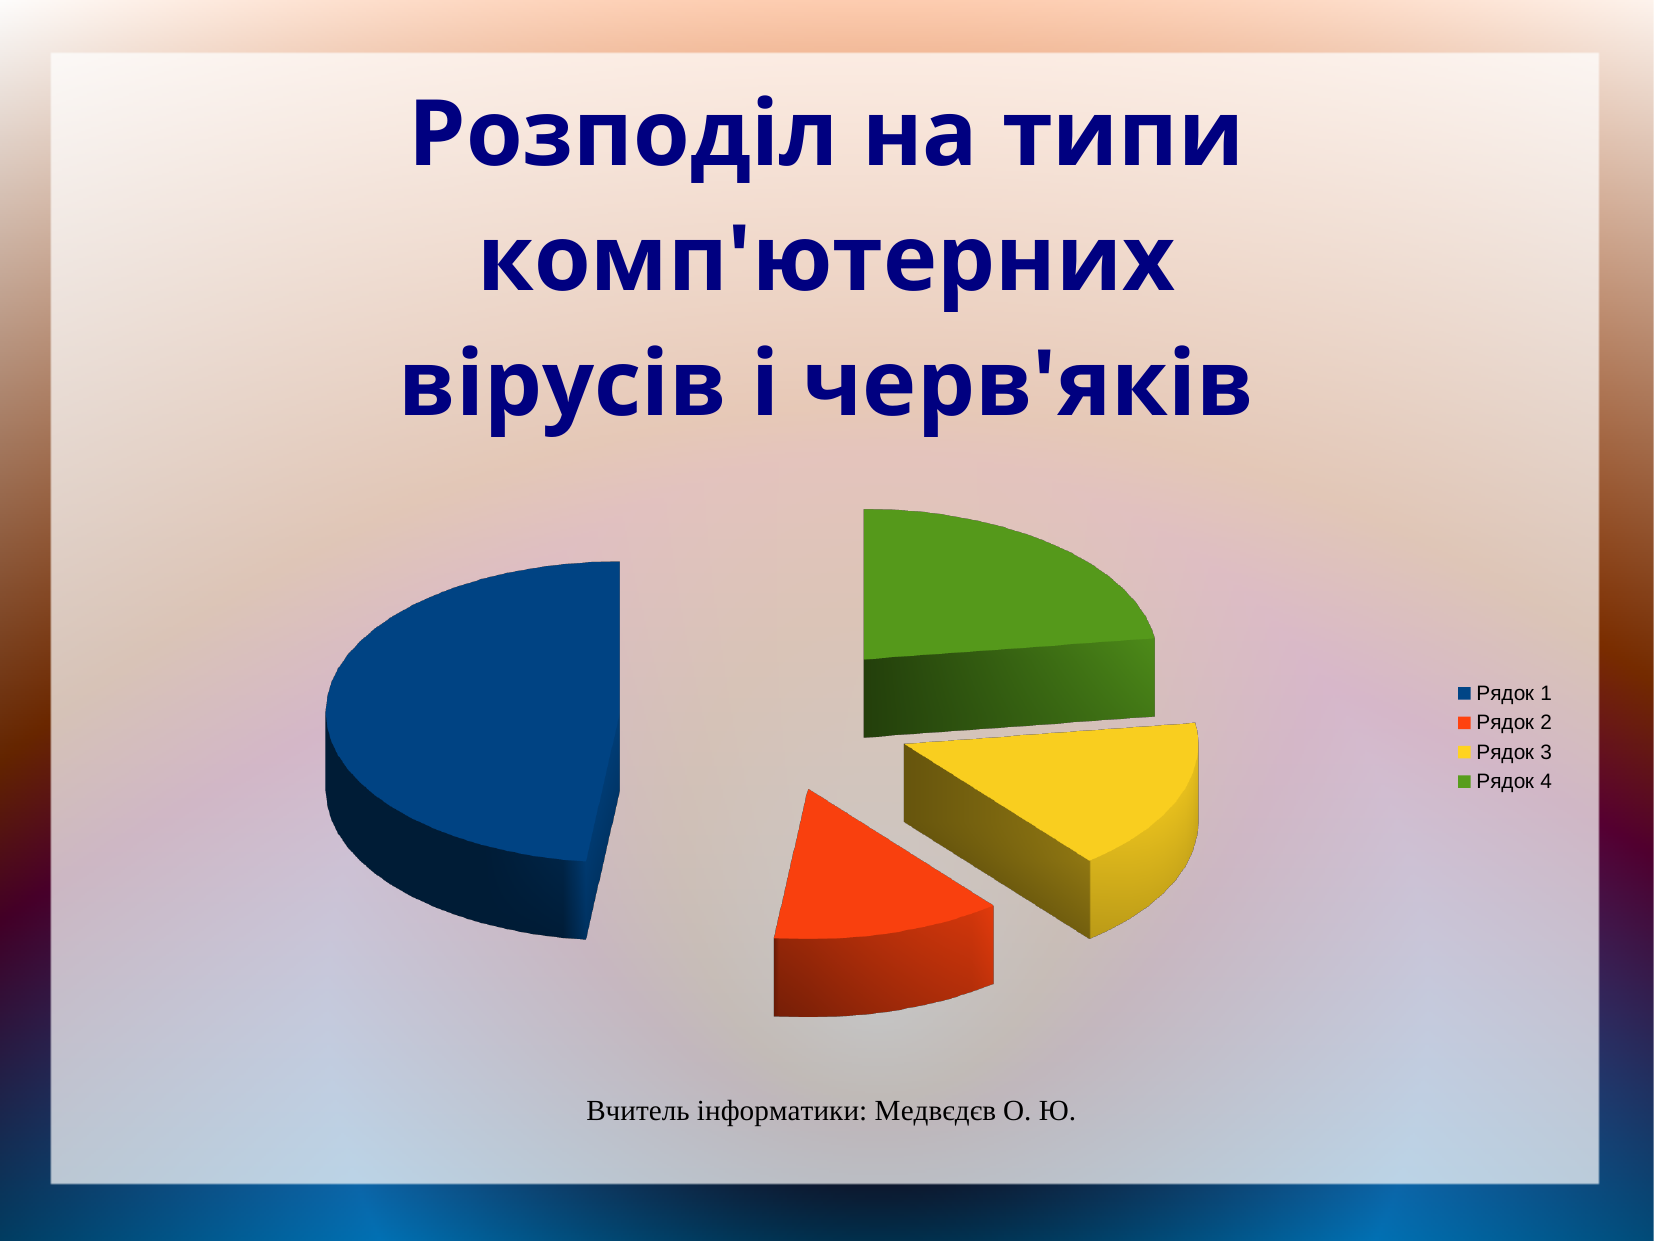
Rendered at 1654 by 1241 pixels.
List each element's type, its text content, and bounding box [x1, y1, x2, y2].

title Розподіл на типи комп'ютерних вірусів і черв'яків [82, 94, 1571, 377]
picture [0, 0, 1654, 1241]
chart [82, 377, 1571, 1098]
